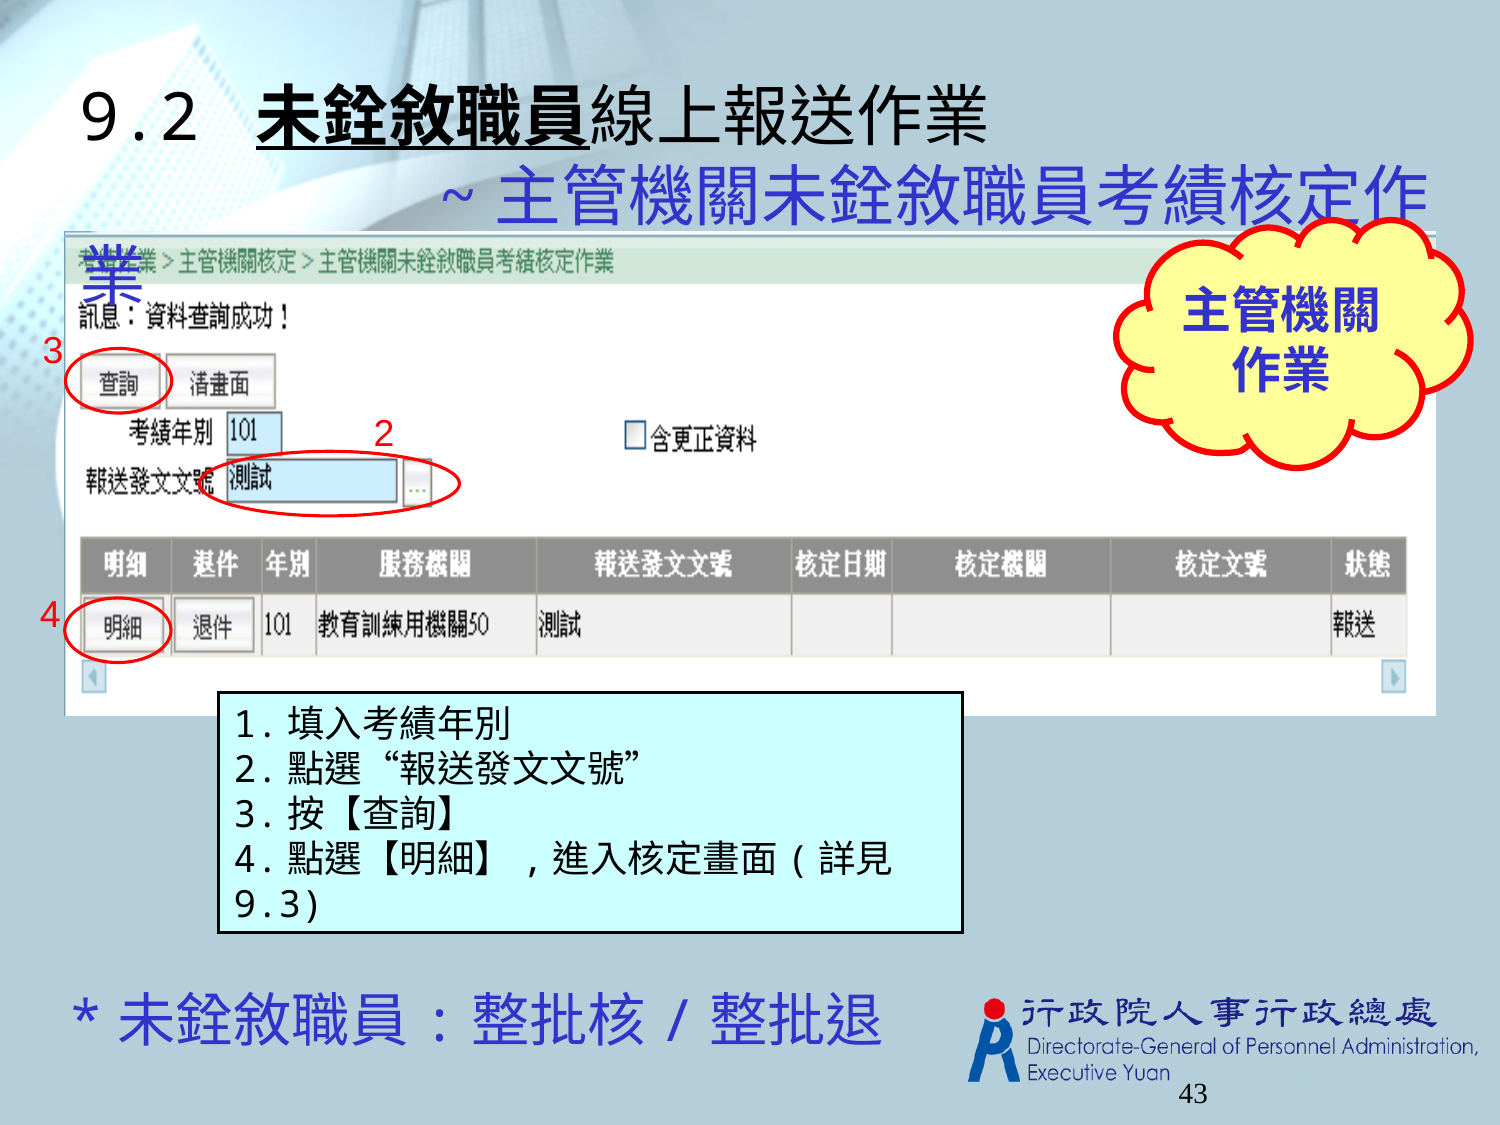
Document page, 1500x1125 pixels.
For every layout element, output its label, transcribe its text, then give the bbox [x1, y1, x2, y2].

picture [68, 600, 169, 660]
text_box 1.填入考績年別 2.點選“報送發文文號” 3.按【查詢】 4.點選【明細】,進入核定畫面(詳見9.3) [218, 692, 963, 891]
text_box 2 [360, 408, 408, 454]
picture [1420, 231, 1436, 252]
picture [1289, 231, 1305, 238]
text_box 9.2 未銓敘職員線上報送作業 ~主管機關未銓敘職員考績核定作業 [65, 66, 1447, 179]
picture [68, 350, 170, 411]
picture [64, 231, 1436, 716]
text_box 主管機關作業 [1116, 220, 1471, 469]
text_box 4 [26, 590, 74, 636]
text_box 3 [29, 326, 77, 372]
text_box *未銓敘職員:整批核/整批退 [53, 976, 899, 1061]
text_box [1163, 1066, 1477, 1125]
